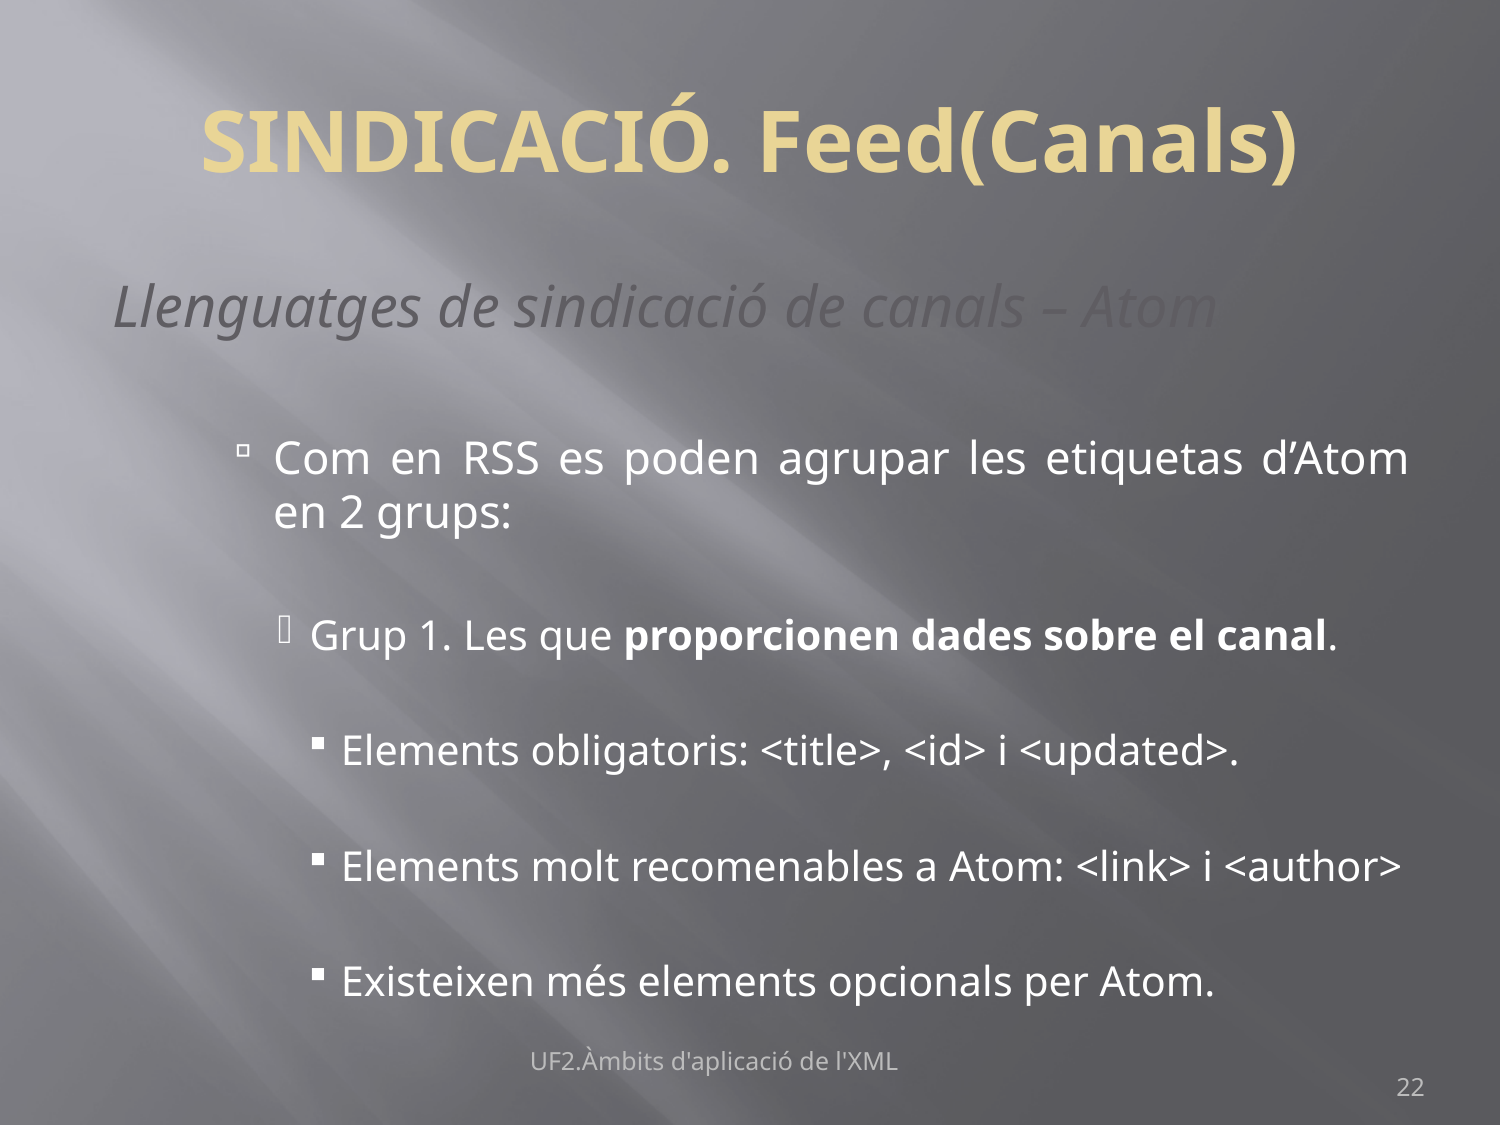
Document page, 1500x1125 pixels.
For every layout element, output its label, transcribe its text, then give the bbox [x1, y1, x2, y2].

title SINDICACIÓ. Feed(Canals) [75, 45, 1425, 233]
footer UF2.Àmbits d'aplicació de l'XML [512, 1052, 988, 1113]
list Llenguatges de sindicació de canals – Atom Com en RSS es poden agrupar les etiquetas d’Atom en 2 grups: Grup 1. Les que proporcionen dades sobre el canal. Elements obligatoris: <title>, <id> i <updated>. Elements molt recomenables a Atom: <link> i <author> Existeixen més elements opcionals per Atom. [75, 262, 1425, 1035]
picture [0, 0, 1500, 1125]
slide_number <número> [1299, 1052, 1425, 1113]
